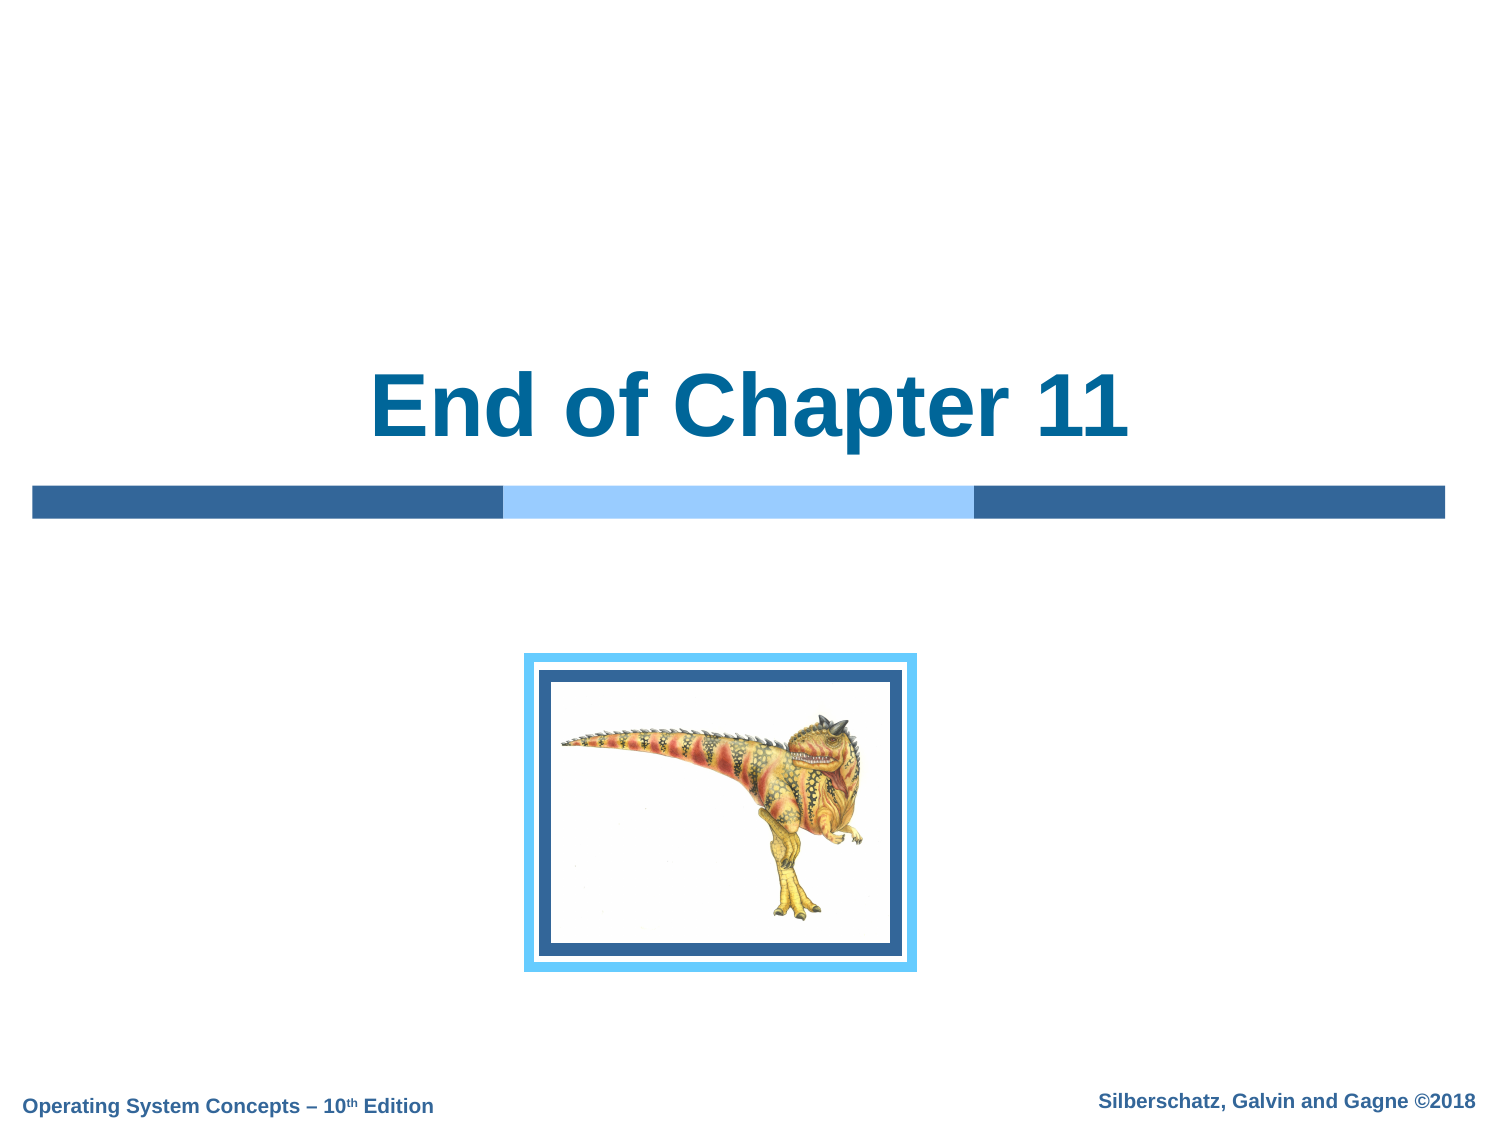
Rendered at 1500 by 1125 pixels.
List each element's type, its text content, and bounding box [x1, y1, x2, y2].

picture [551, 682, 890, 943]
title End of Chapter 11 [112, 112, 1388, 462]
